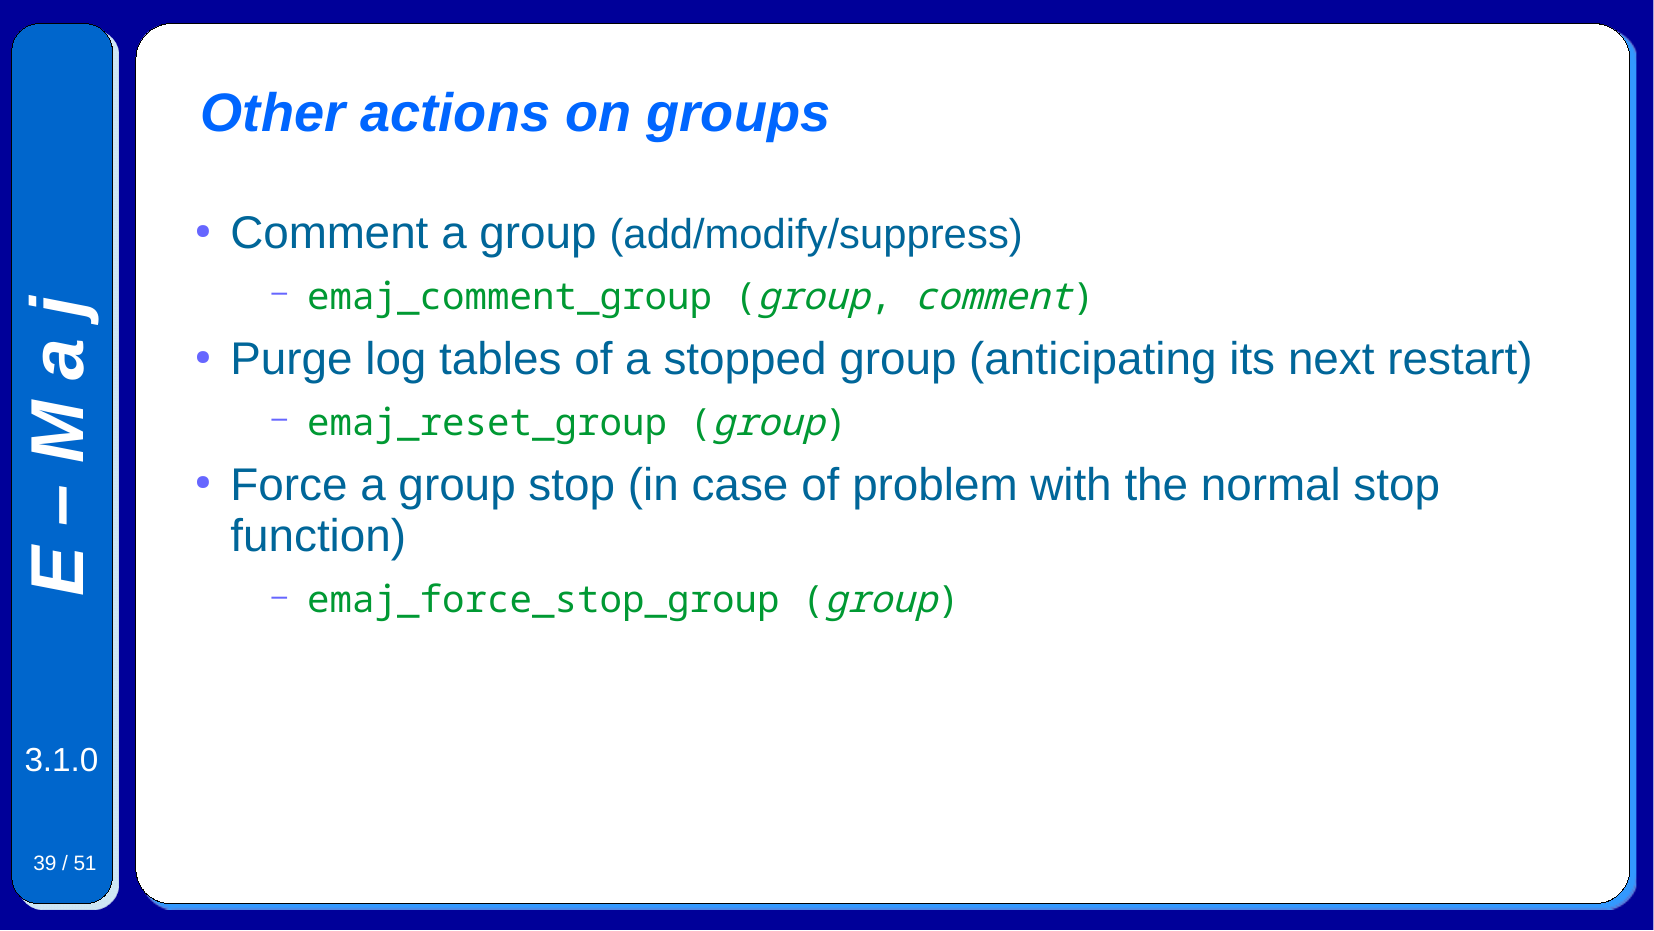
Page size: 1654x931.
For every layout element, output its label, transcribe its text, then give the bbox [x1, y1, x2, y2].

title Other actions on groups [200, 34, 1575, 191]
list Comment a group (add/modify/suppress) emaj_comment_group (group, comment) Purge log tables of a stopped group (anticipating its next restart) emaj_reset_group (group) Force a group stop (in case of problem with the normal stop function) emaj_force_stop_group (group) [177, 206, 1587, 827]
